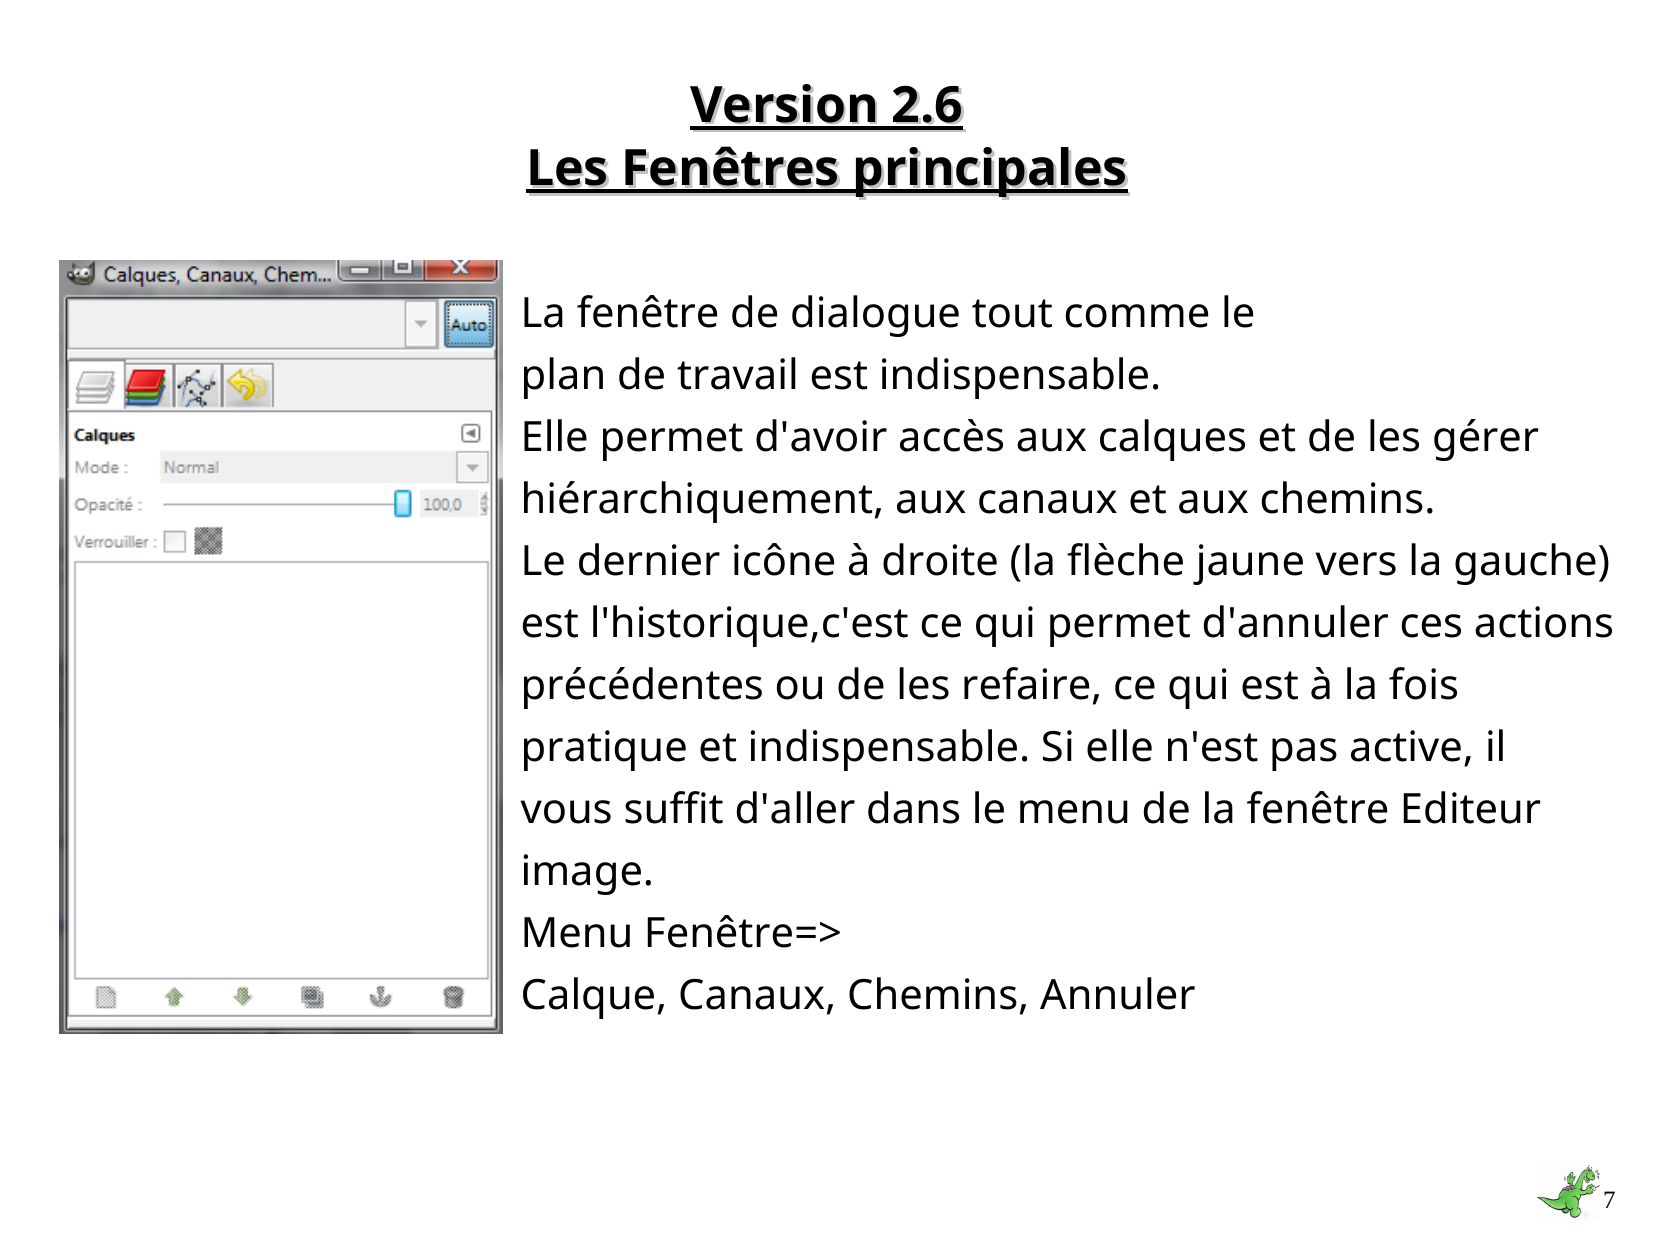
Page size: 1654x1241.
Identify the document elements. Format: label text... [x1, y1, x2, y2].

text_box La fenêtre de dialogue tout comme le plan de travail est indispensable. Elle permet d'avoir accès aux calques et de les gérer hiérarchiquement, aux canaux et aux chemins. Le dernier icône à droite (la flèche jaune vers la gauche) est l'historique,c'est ce qui permet d'annuler ces actions précédentes ou de les refaire, ce qui est à la fois pratique et indispensable. Si elle n'est pas active, il vous suffit d'aller dans le menu de la fenêtre Editeur image. Menu Fenêtre=> Calque, Canaux, Chemins, Annuler [505, 295, 1654, 824]
picture [1536, 1163, 1600, 1220]
picture [59, 260, 503, 1034]
text_box 7 [1603, 1186, 1632, 1214]
text_box Version 2.6 Les Fenêtres principales [59, 29, 1595, 333]
